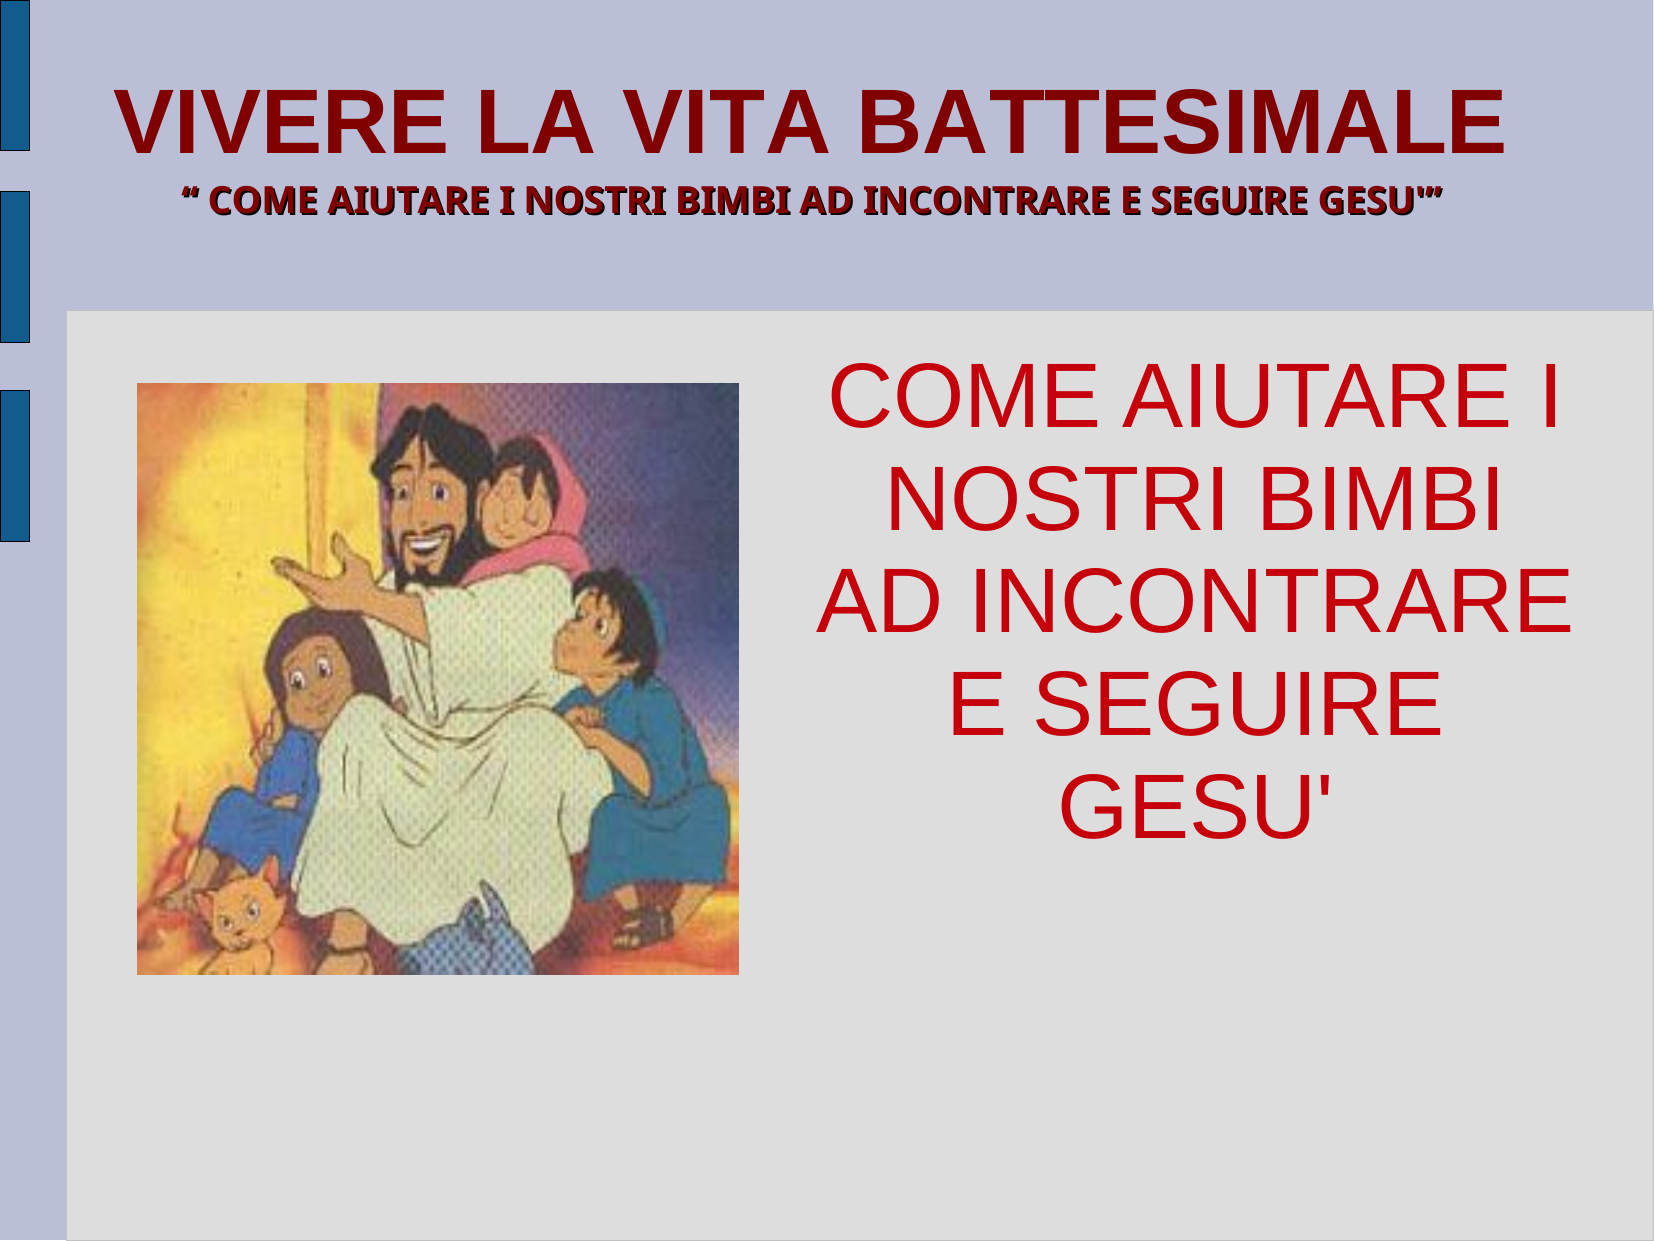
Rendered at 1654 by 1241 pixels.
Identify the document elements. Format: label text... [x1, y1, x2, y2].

title VIVERE LA VITA BATTESIMALE “ COME AIUTARE I NOSTRI BIMBI AD INCONTRARE E SEGUIRE GESU'” [59, 29, 1565, 266]
picture [137, 383, 739, 975]
text_box COME AIUTARE I NOSTRI BIMBI AD INCONTRARE E SEGUIRE GESU' [797, 337, 1595, 1034]
subtitle [121, 344, 1534, 1182]
